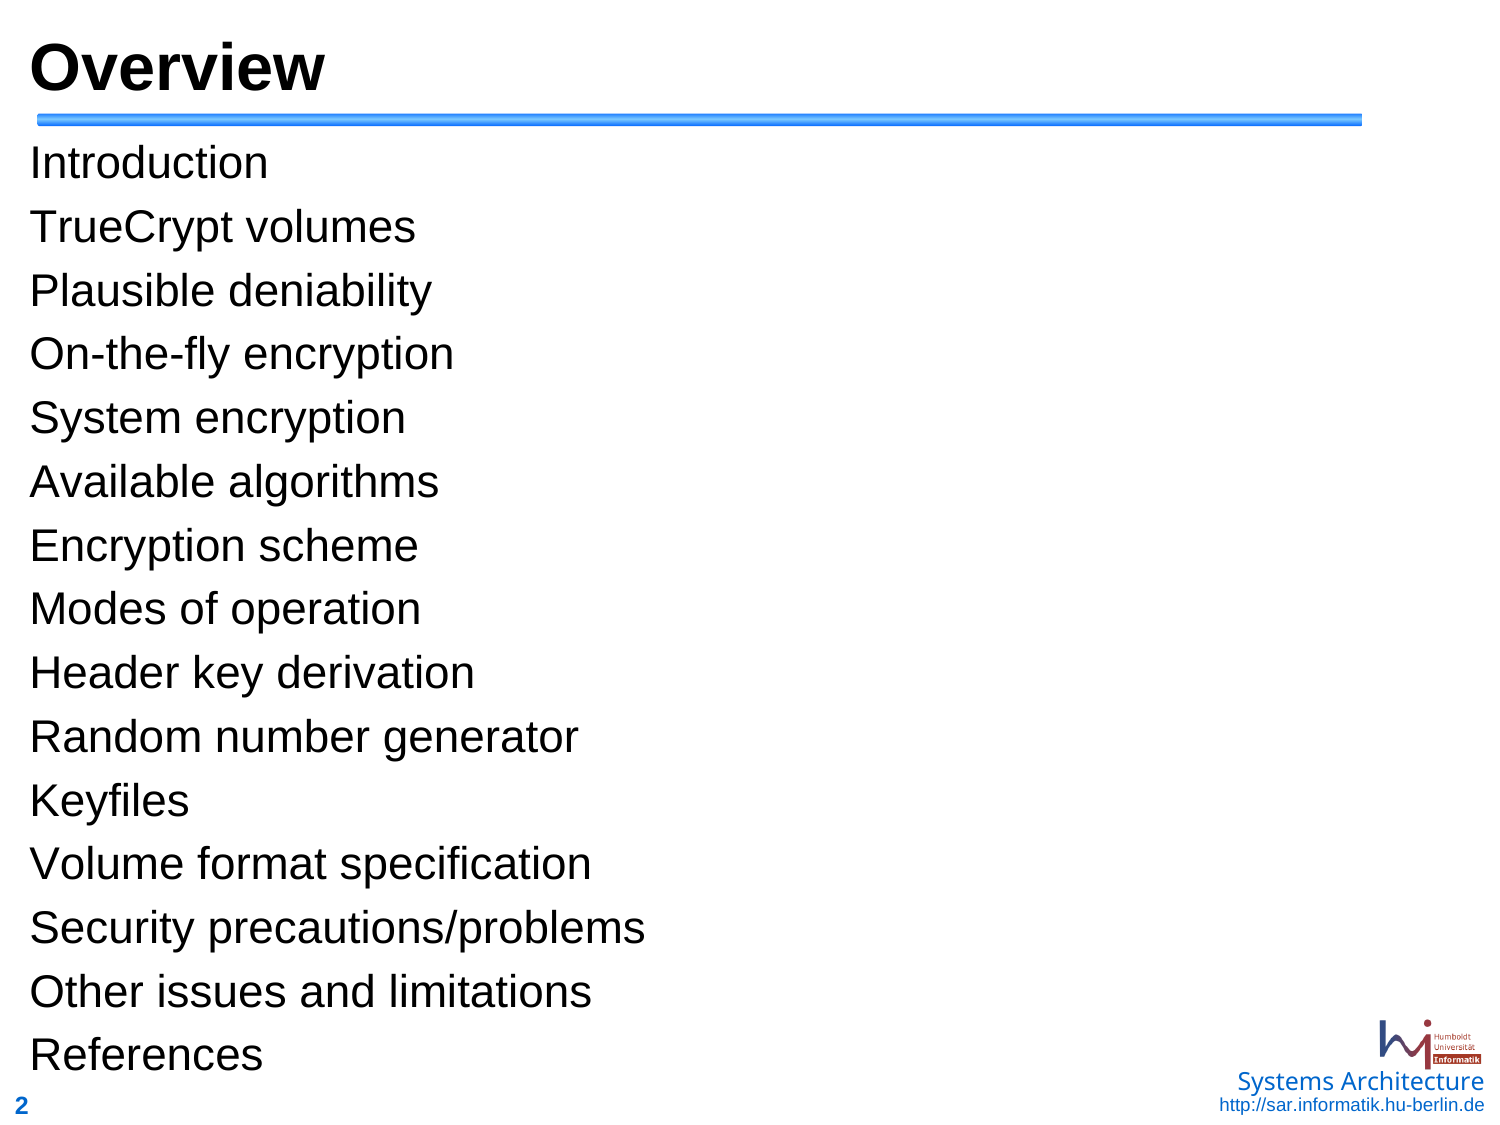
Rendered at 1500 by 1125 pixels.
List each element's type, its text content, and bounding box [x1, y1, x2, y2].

list Introduction TrueCrypt volumes Plausible deniability On-the-fly encryption System encryption Available algorithms Encryption scheme Modes of operation Header key derivation Random number generator Keyfiles Volume format specification Security precautions/problems Other issues and limitations References [29, 137, 1500, 1078]
title Overview [29, 26, 1500, 108]
